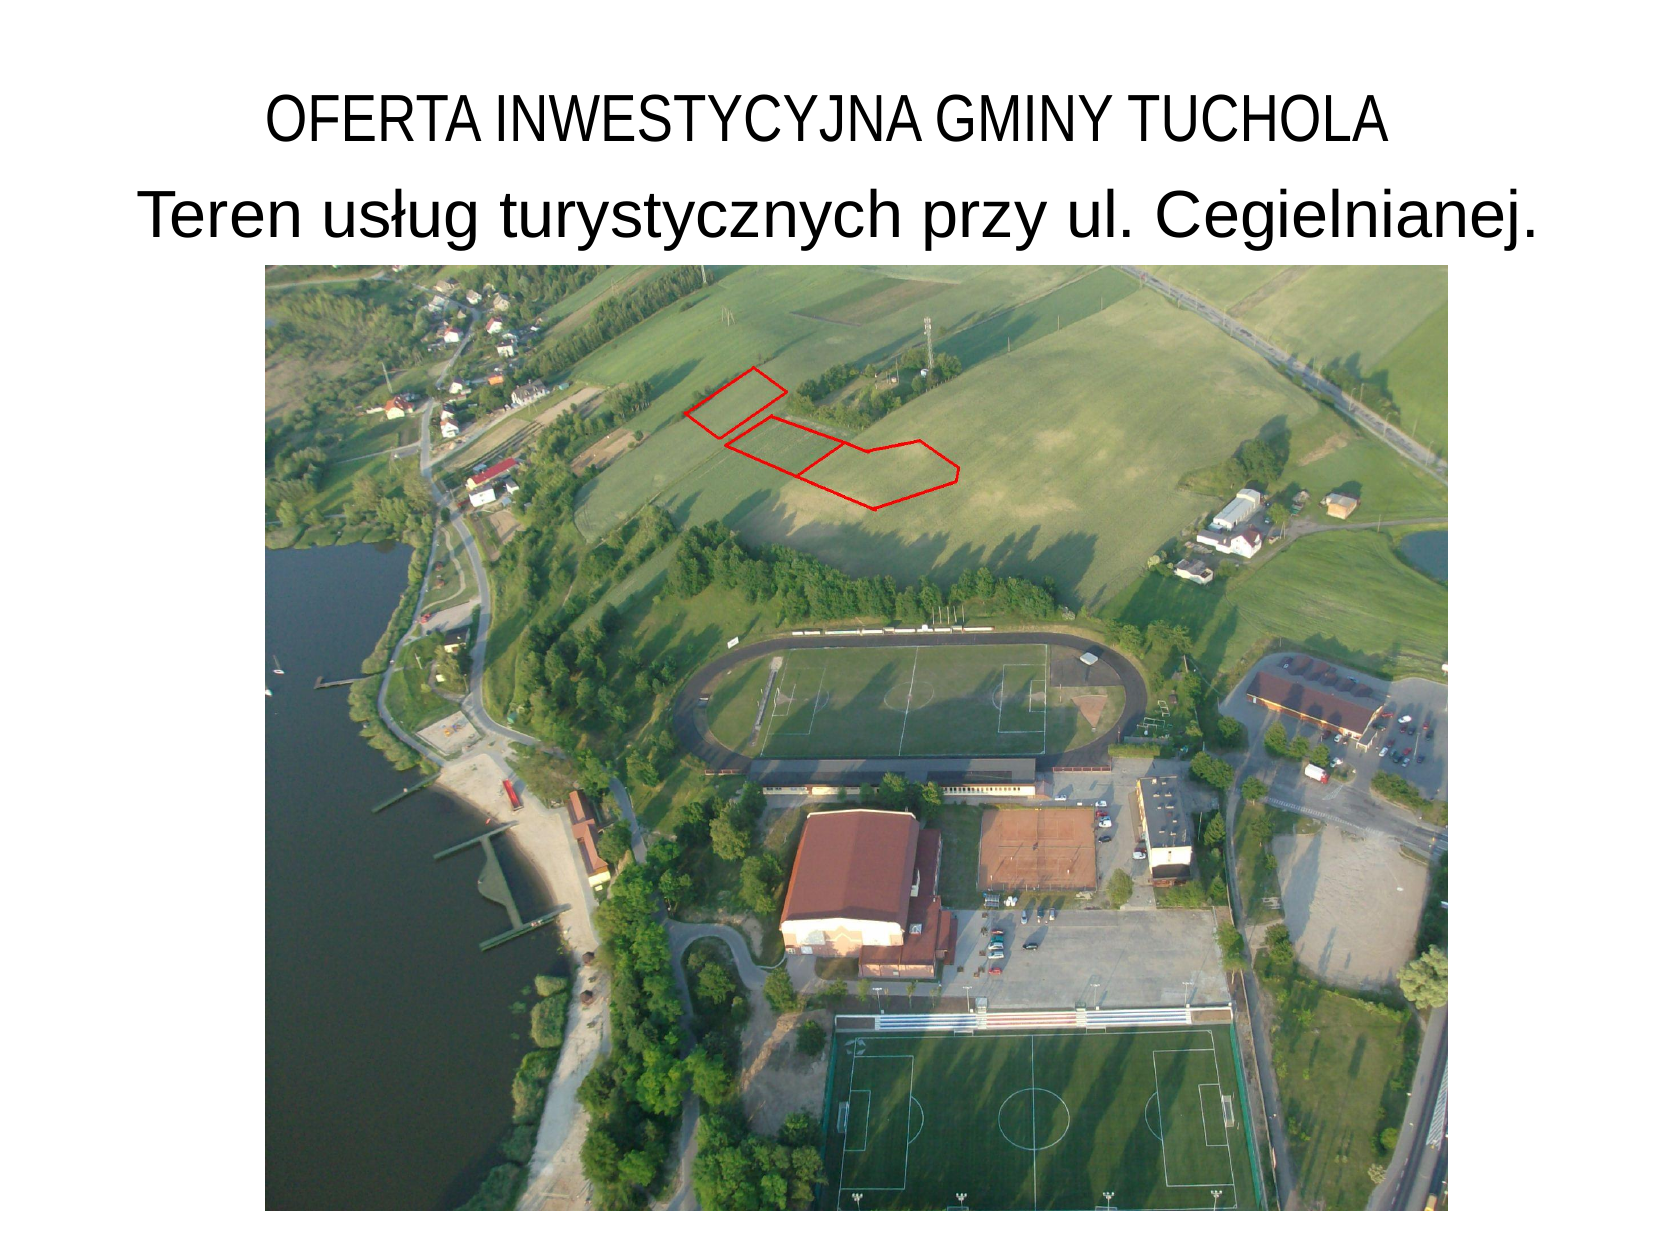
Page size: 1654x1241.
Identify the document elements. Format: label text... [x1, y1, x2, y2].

title OFERTA INWESTYCYJNA GMINY TUCHOLA [82, 56, 1572, 177]
picture [265, 265, 1448, 1211]
text_box Teren usług turystycznych przy ul. Cegielnianej. [82, 177, 1595, 304]
